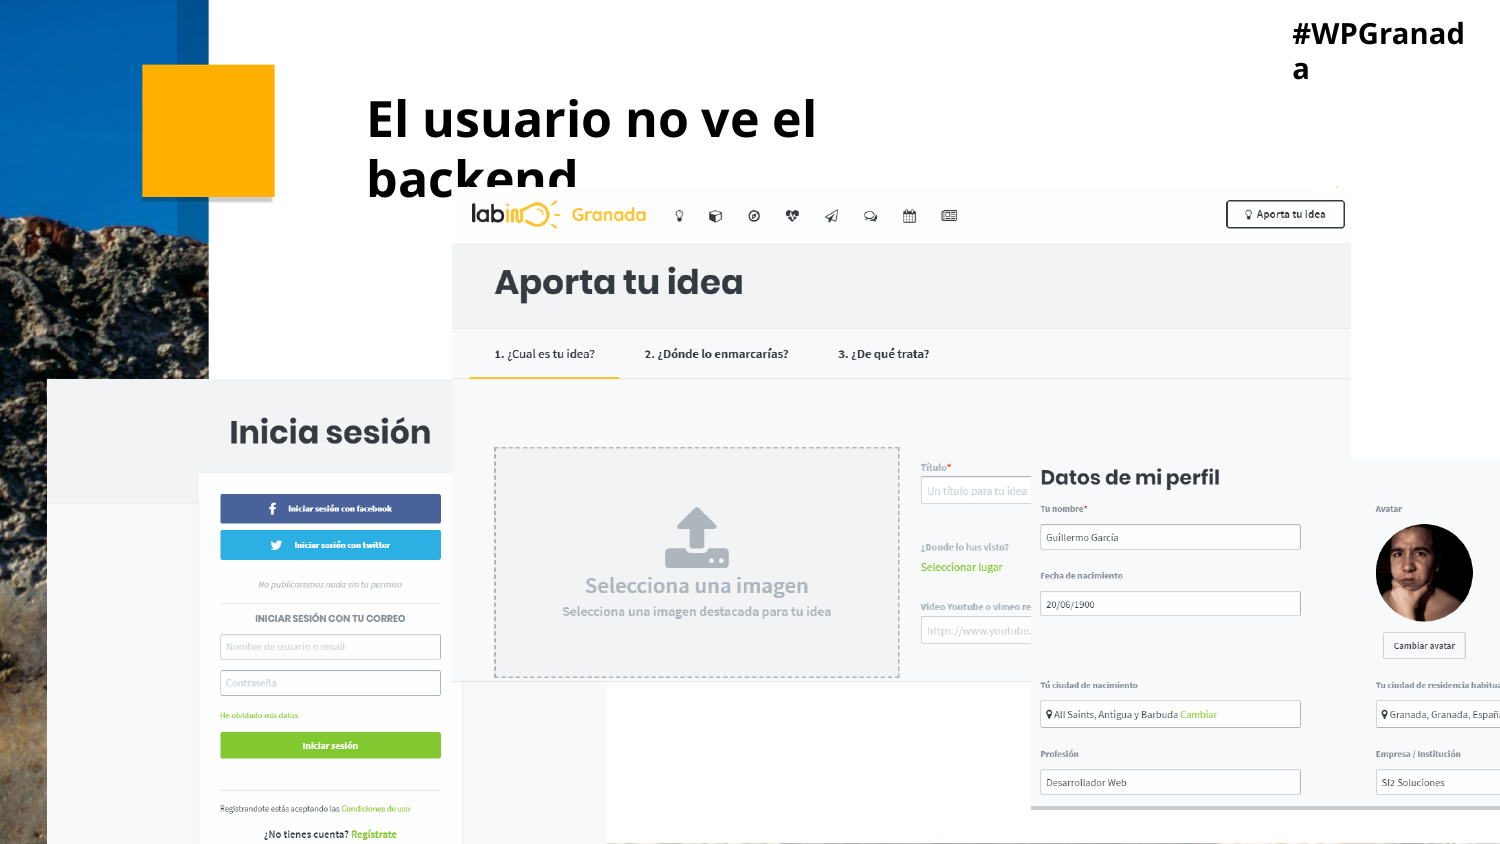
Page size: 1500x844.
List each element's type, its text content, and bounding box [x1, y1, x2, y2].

text_box El usuario no ve el backend [351, 72, 995, 198]
text_box #WPGranada [1277, 0, 1481, 54]
picture [0, 0, 1500, 844]
